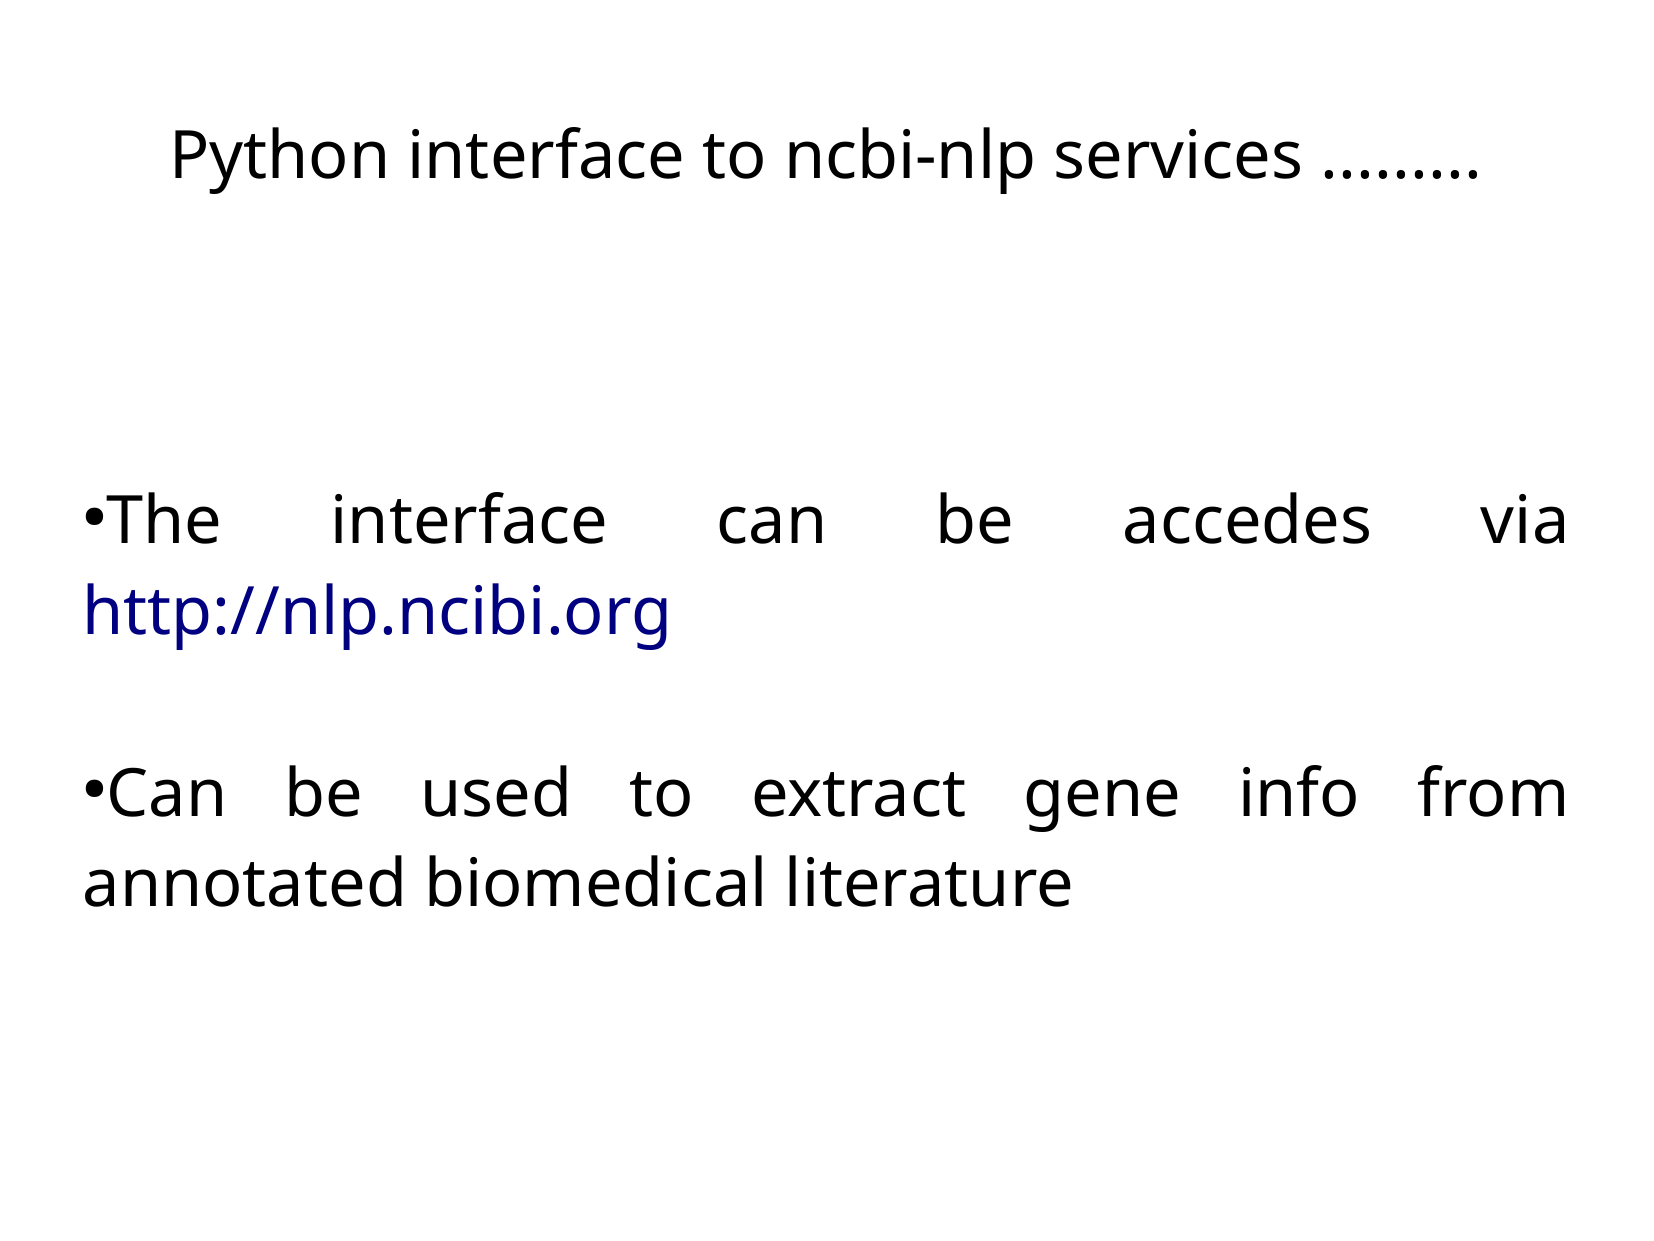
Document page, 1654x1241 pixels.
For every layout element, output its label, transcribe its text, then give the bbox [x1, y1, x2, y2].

title Python interface to ncbi-nlp services ......... [82, 56, 1571, 250]
subtitle The interface can be accedes via http://nlp.ncibi.org Can be used to extract gene info from annotated biomedical literature [82, 297, 1571, 1102]
